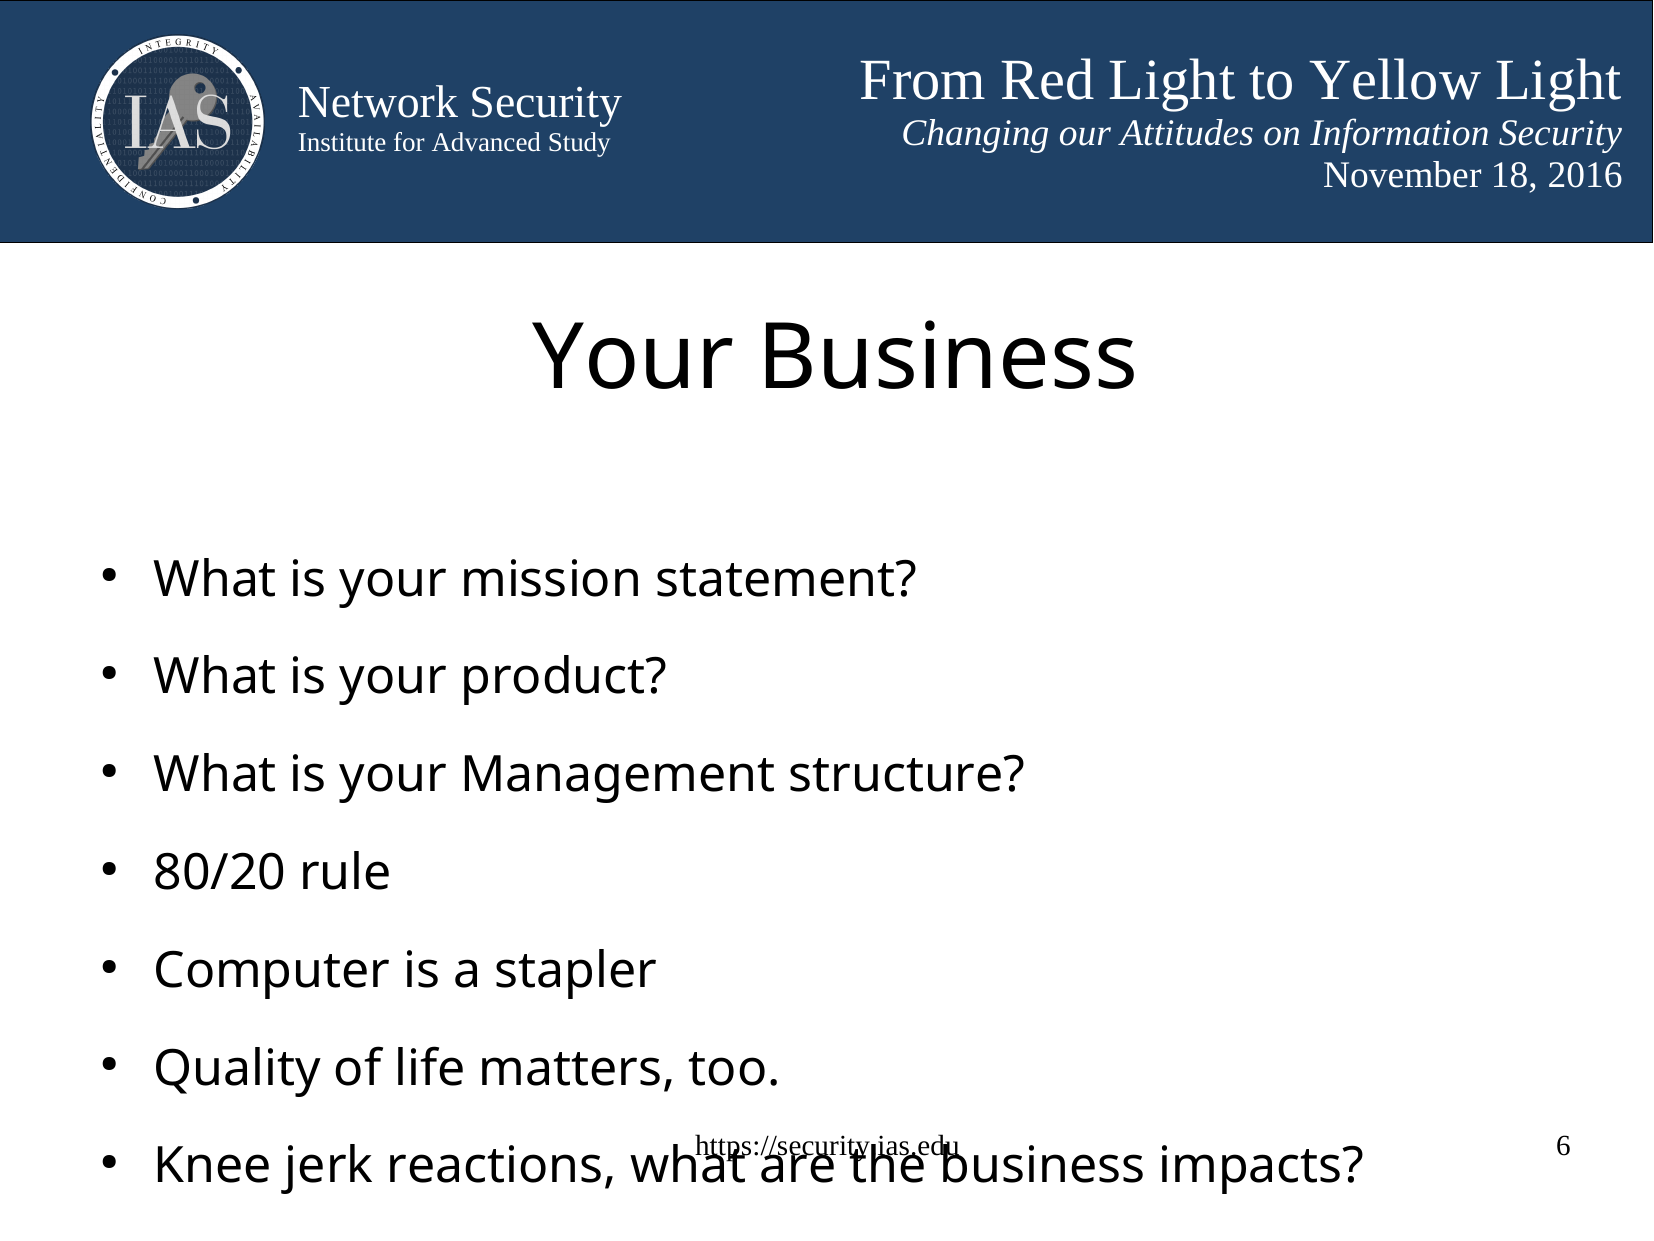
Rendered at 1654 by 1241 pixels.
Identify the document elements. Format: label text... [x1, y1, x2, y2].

list Your Business What is your mission statement? What is your product? What is your Management structure? 80/20 rule Computer is a stapler Quality of life matters, too. Knee jerk reactions, what are the business impacts? [82, 290, 1571, 1113]
picture [72, 16, 283, 228]
